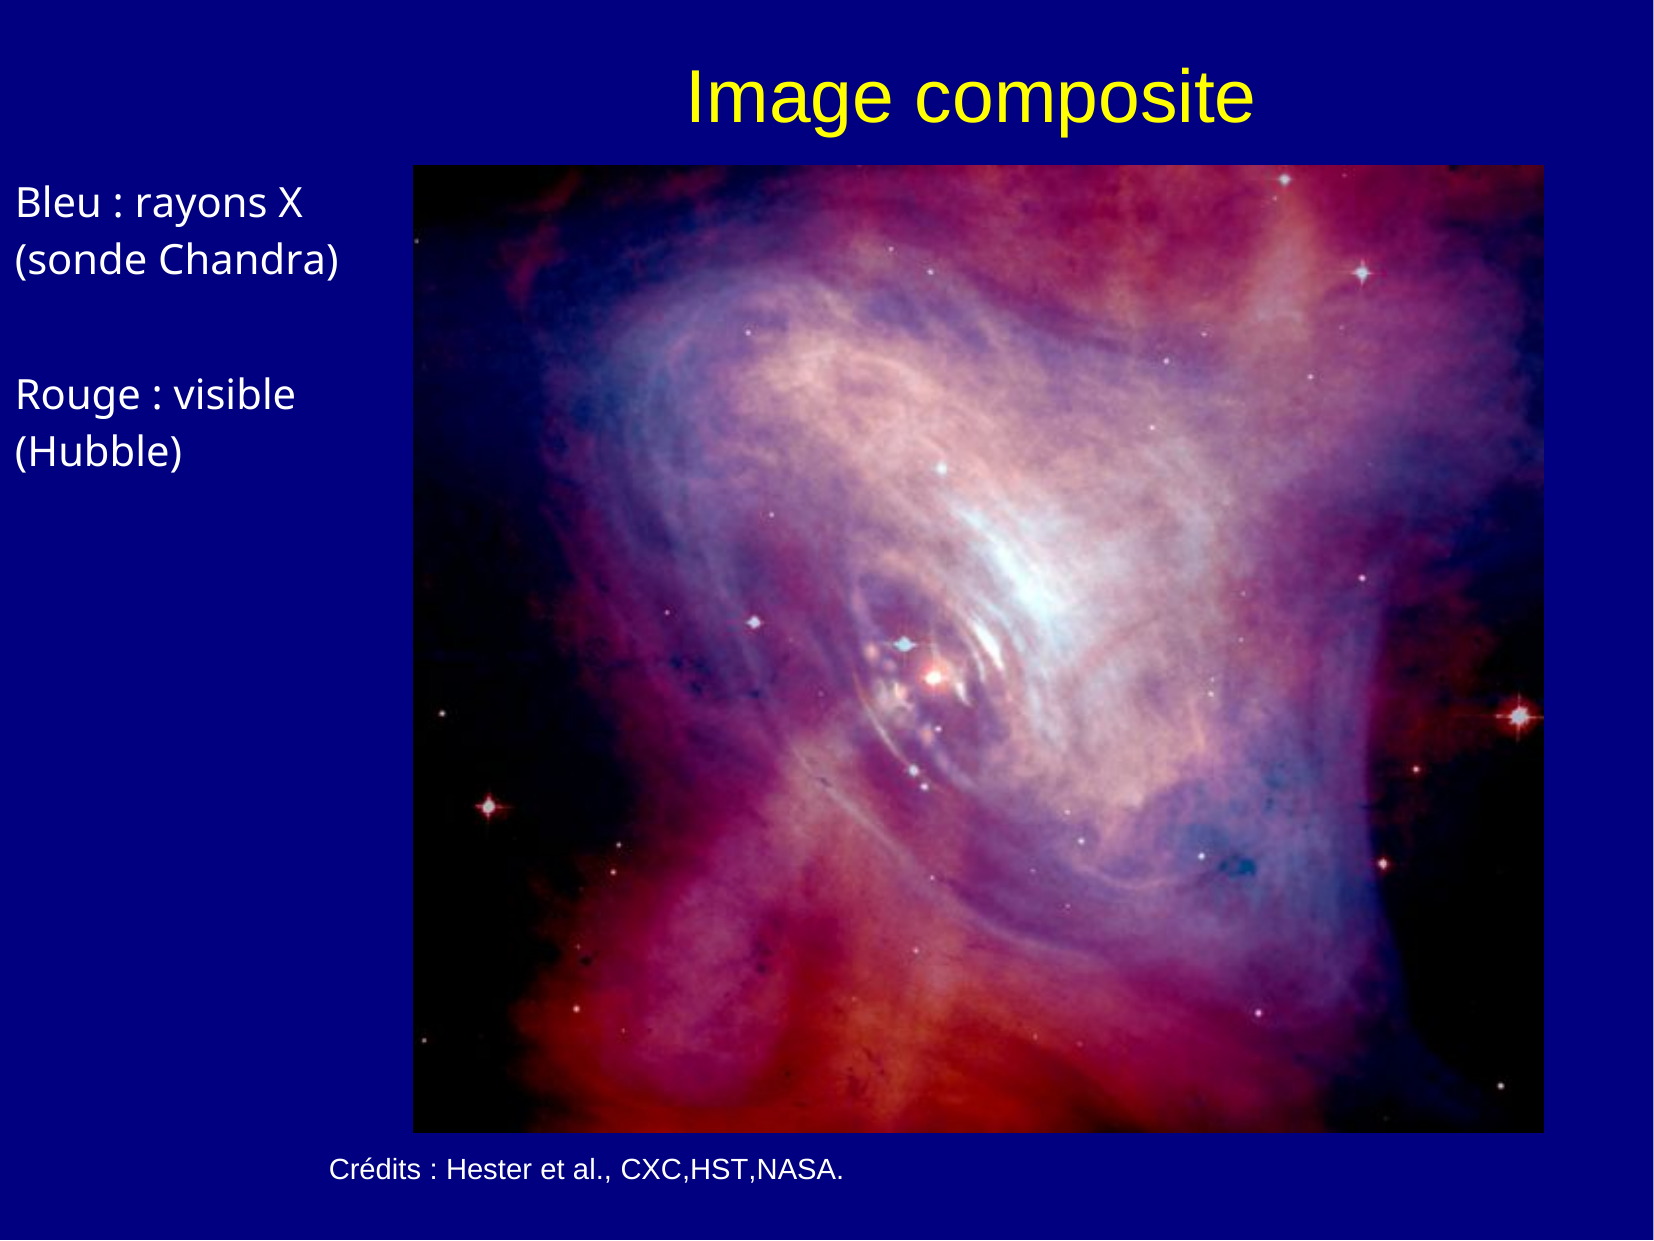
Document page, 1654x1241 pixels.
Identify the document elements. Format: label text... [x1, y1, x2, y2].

picture [413, 165, 1544, 1133]
subtitle Bleu : rayons X (sonde Chandra) Rouge : visible (Hubble) [0, 165, 413, 800]
title Image composite [385, 27, 1557, 166]
text_box Crédits : Hester et al., CXC,HST,NASA. [313, 1145, 860, 1194]
